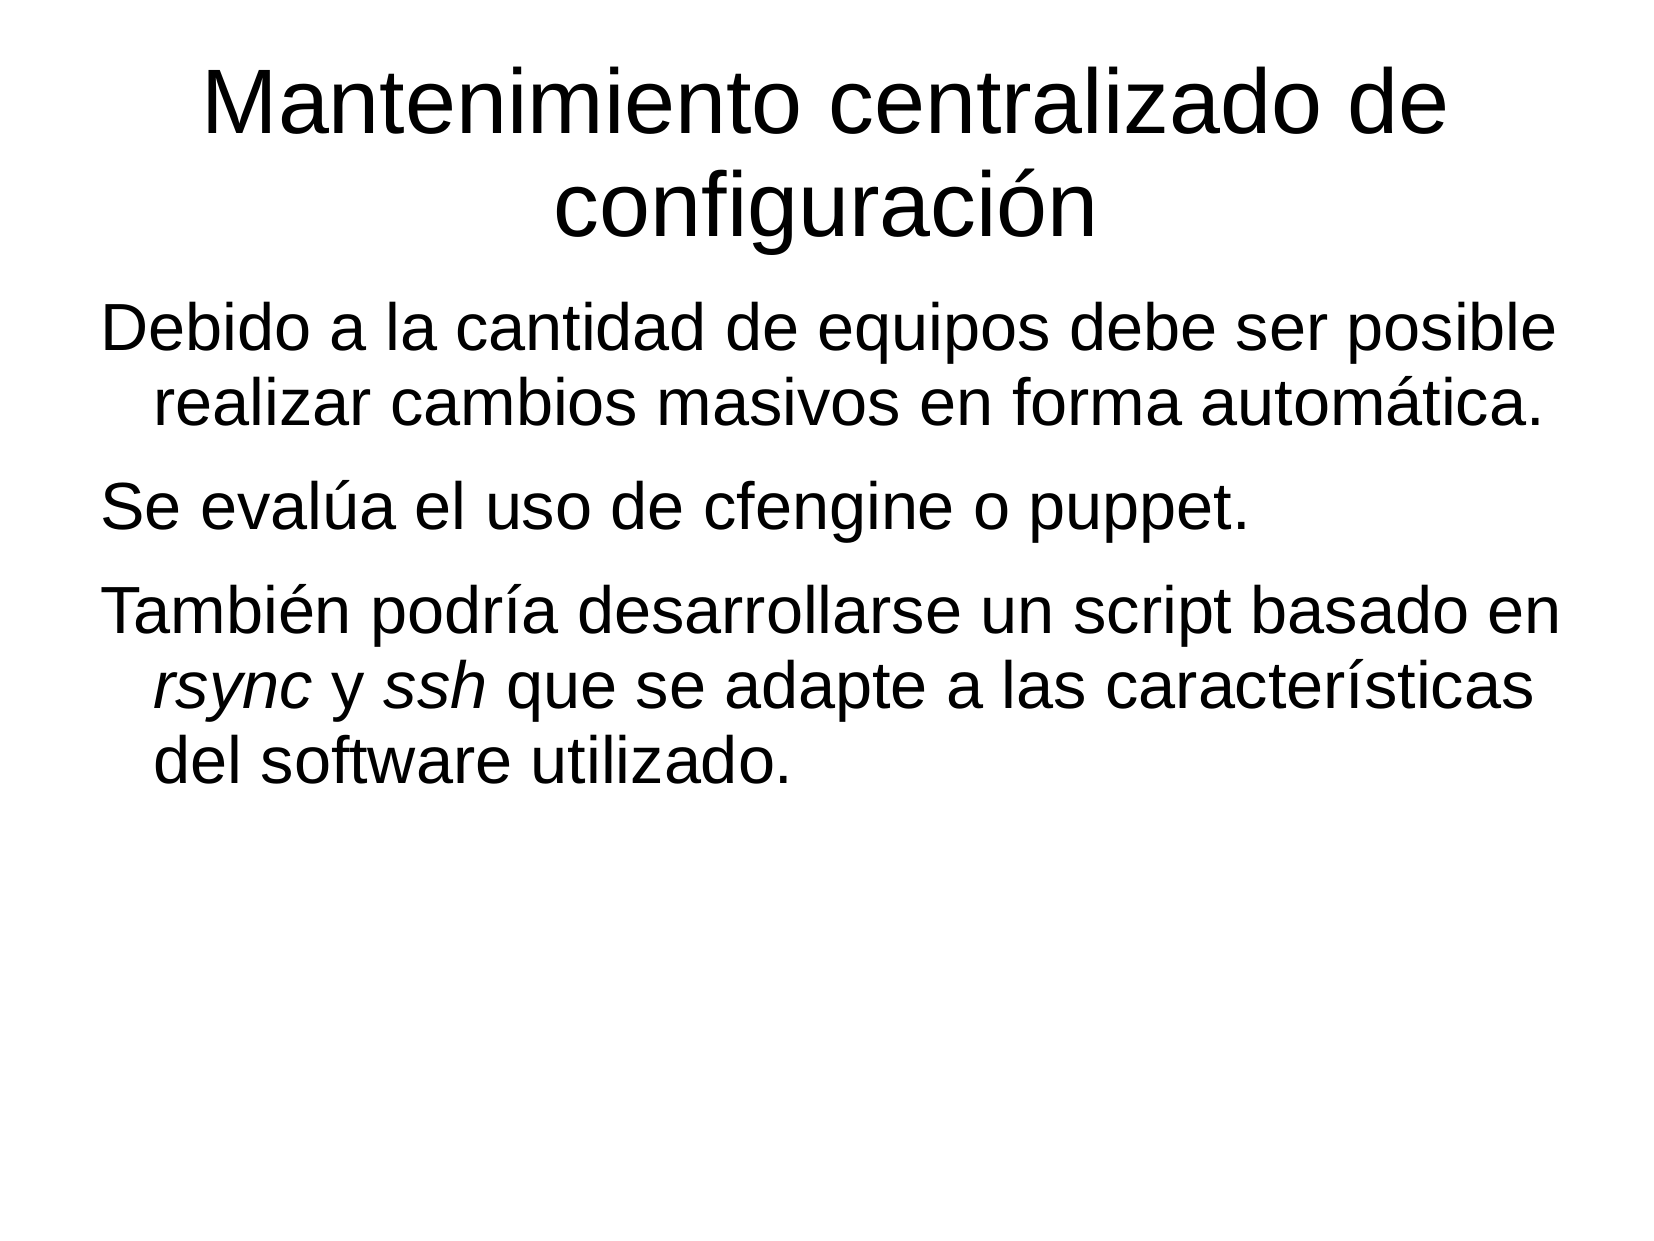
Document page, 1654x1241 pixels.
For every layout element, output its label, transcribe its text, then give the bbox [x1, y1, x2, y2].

list Debido a la cantidad de equipos debe ser posible realizar cambios masivos en forma automática. Se evalúa el uso de cfengine o puppet. También podría desarrollarse un script basado en rsync y ssh que se adapte a las características del software utilizado. [82, 290, 1571, 1094]
title Mantenimiento centralizado de configuración [82, 50, 1571, 256]
